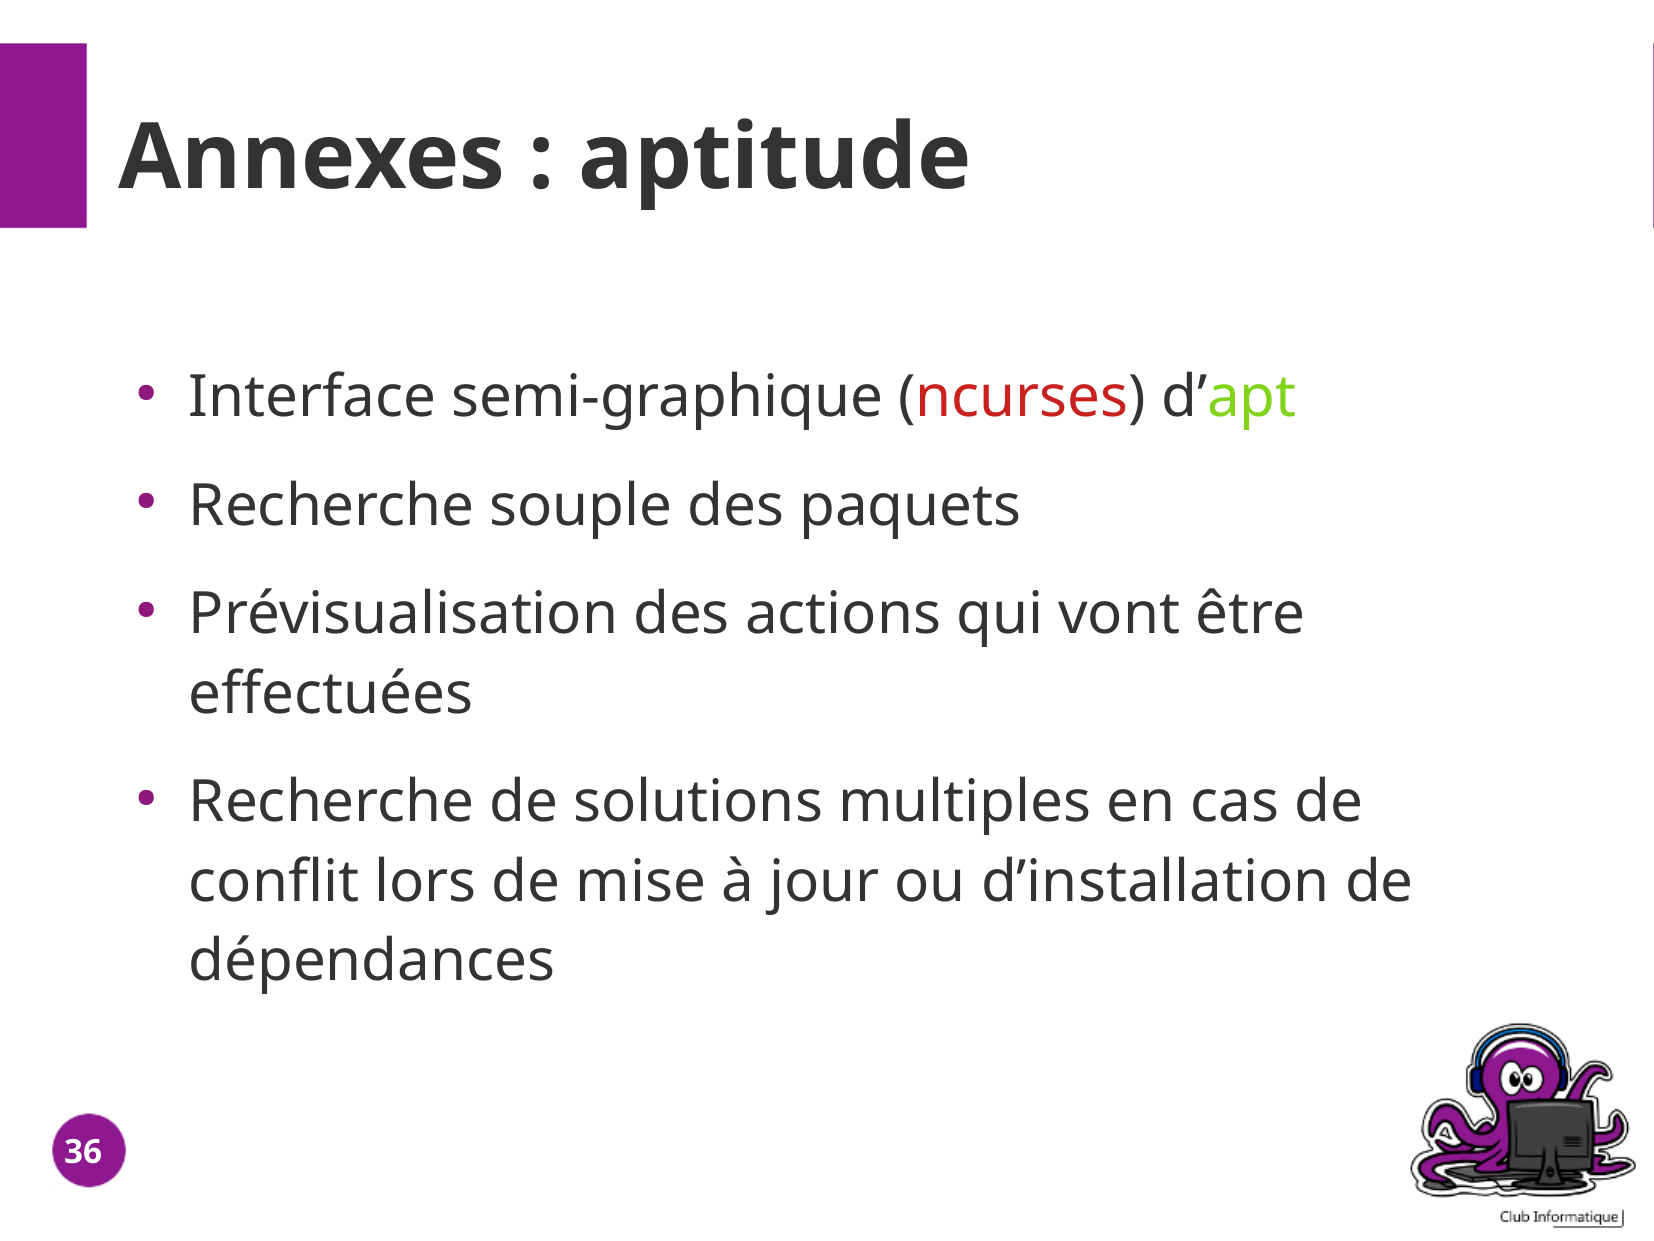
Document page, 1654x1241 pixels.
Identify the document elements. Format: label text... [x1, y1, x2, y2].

list Interface semi-graphique (ncurses) d’apt Recherche souple des paquets Prévisualisation des actions qui vont être effectuées Recherche de solutions multiples en cas de conflit lors de mise à jour ou d’installation de dépendances [118, 354, 1536, 1074]
picture [0, 0, 1654, 1241]
title Annexes : aptitude [118, 49, 1571, 257]
